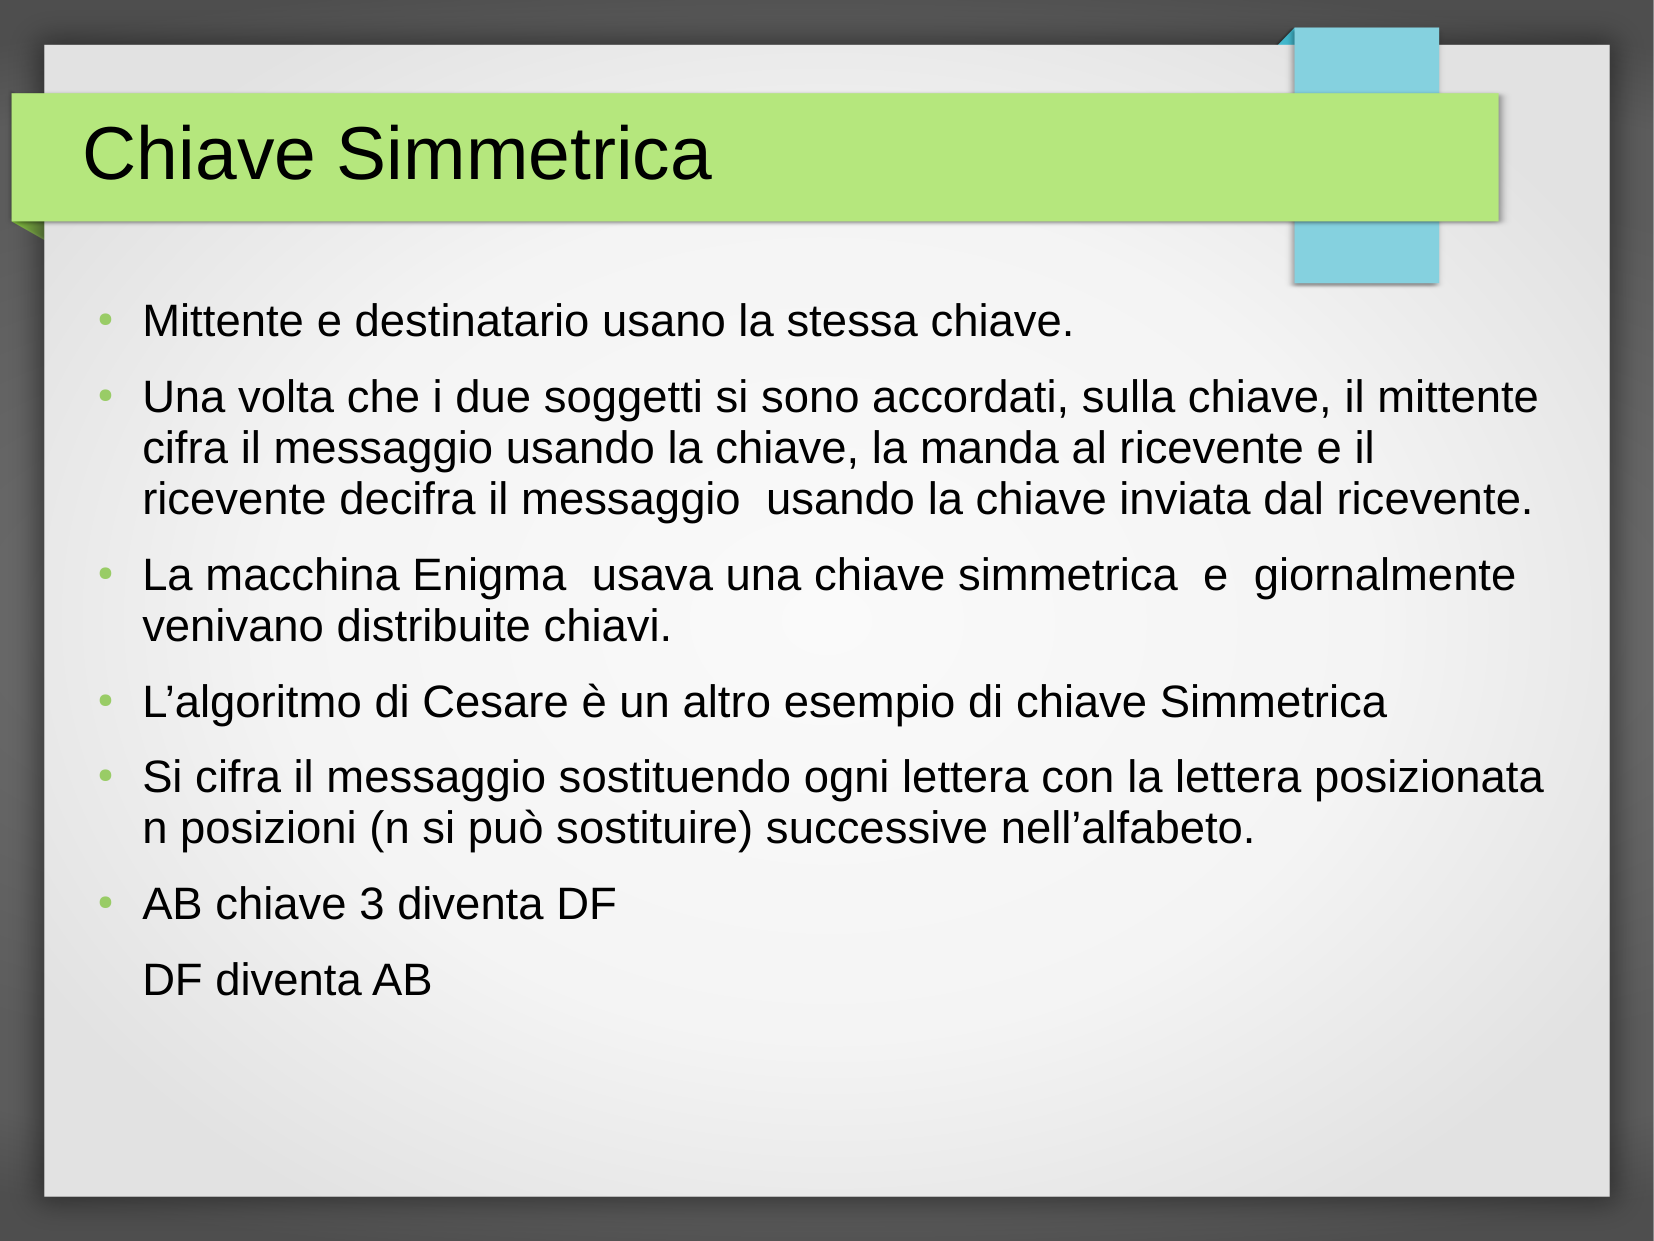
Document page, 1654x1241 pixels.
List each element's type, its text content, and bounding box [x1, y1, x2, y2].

title Chiave Simmetrica [82, 94, 1264, 213]
list Mittente e destinatario usano la stessa chiave. Una volta che i due soggetti si sono accordati, sulla chiave, il mittente cifra il messaggio usando la chiave, la manda al ricevente e il ricevente decifra il messaggio usando la chiave inviata dal ricevente. La macchina Enigma usava una chiave simmetrica e giornalmente venivano distribuite chiavi. L’algoritmo di Cesare è un altro esempio di chiave Simmetrica Si cifra il messaggio sostituendo ogni lettera con la lettera posizionata n posizioni (n si può sostituire) successive nell’alfabeto. AB chiave 3 diventa DF DF diventa AB [82, 295, 1571, 1015]
picture [0, 0, 1654, 1241]
